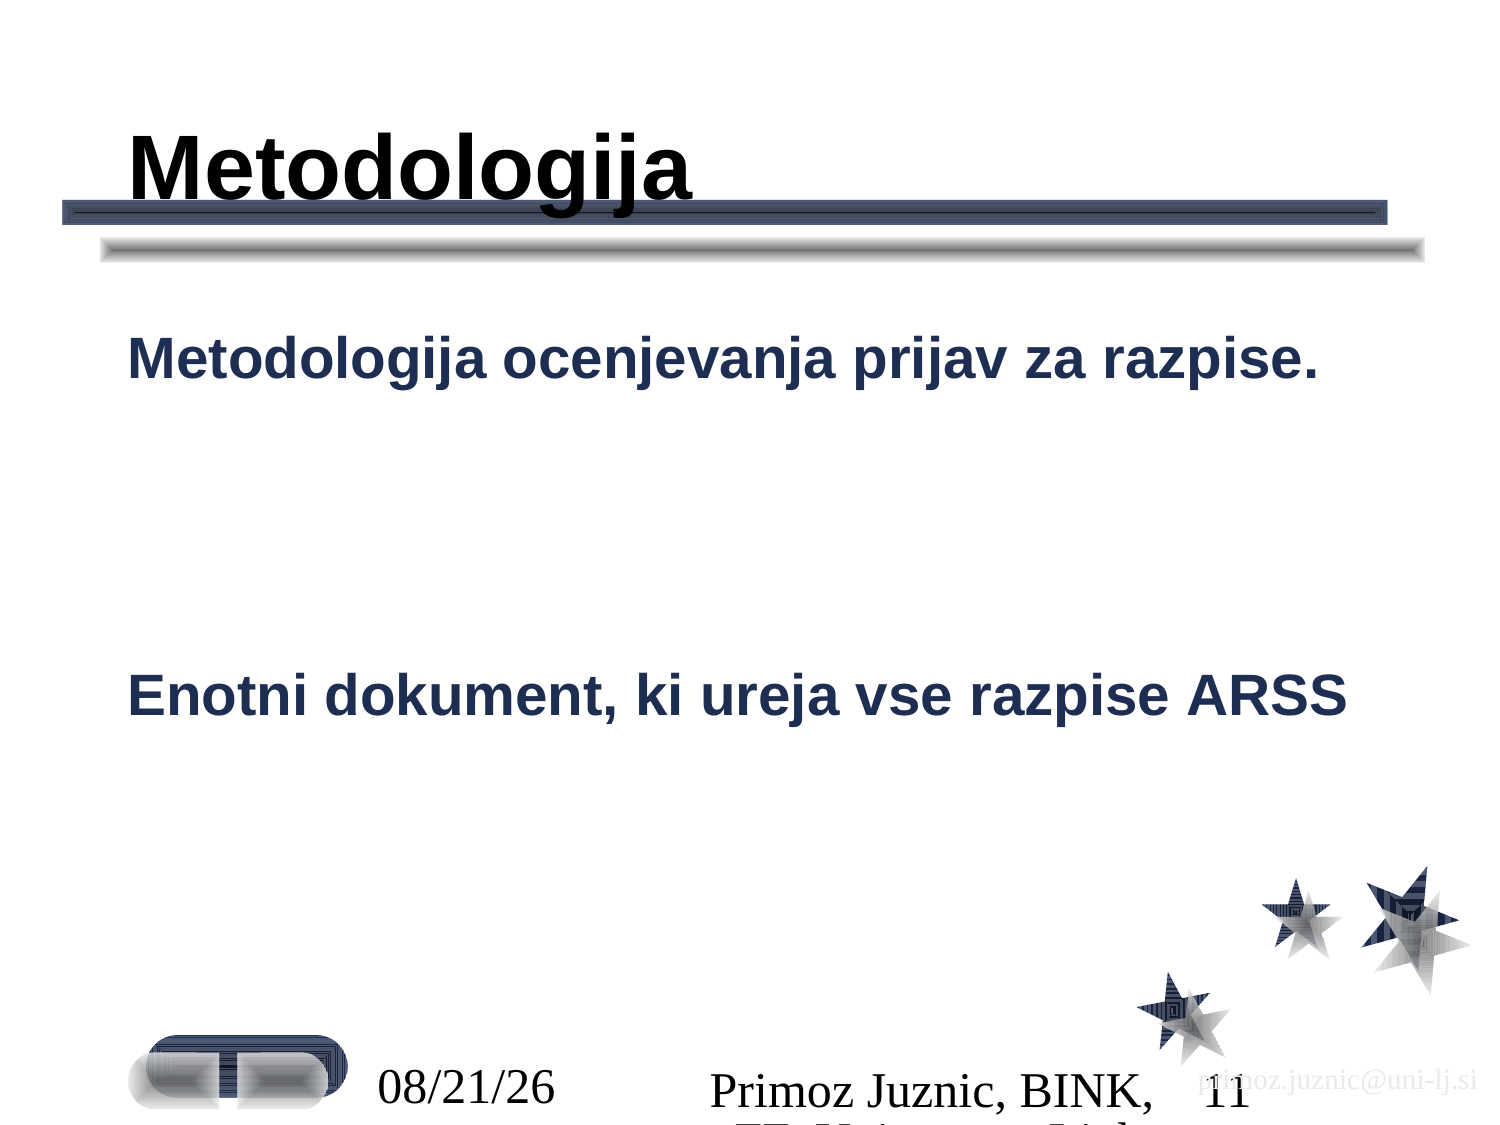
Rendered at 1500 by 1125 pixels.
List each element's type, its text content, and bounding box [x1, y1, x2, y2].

title Metodologija [112, 37, 1388, 225]
list Metodologija ocenjevanja prijav za razpise. Enotni dokument, ki ureja vse razpise ARSS [112, 312, 1388, 988]
